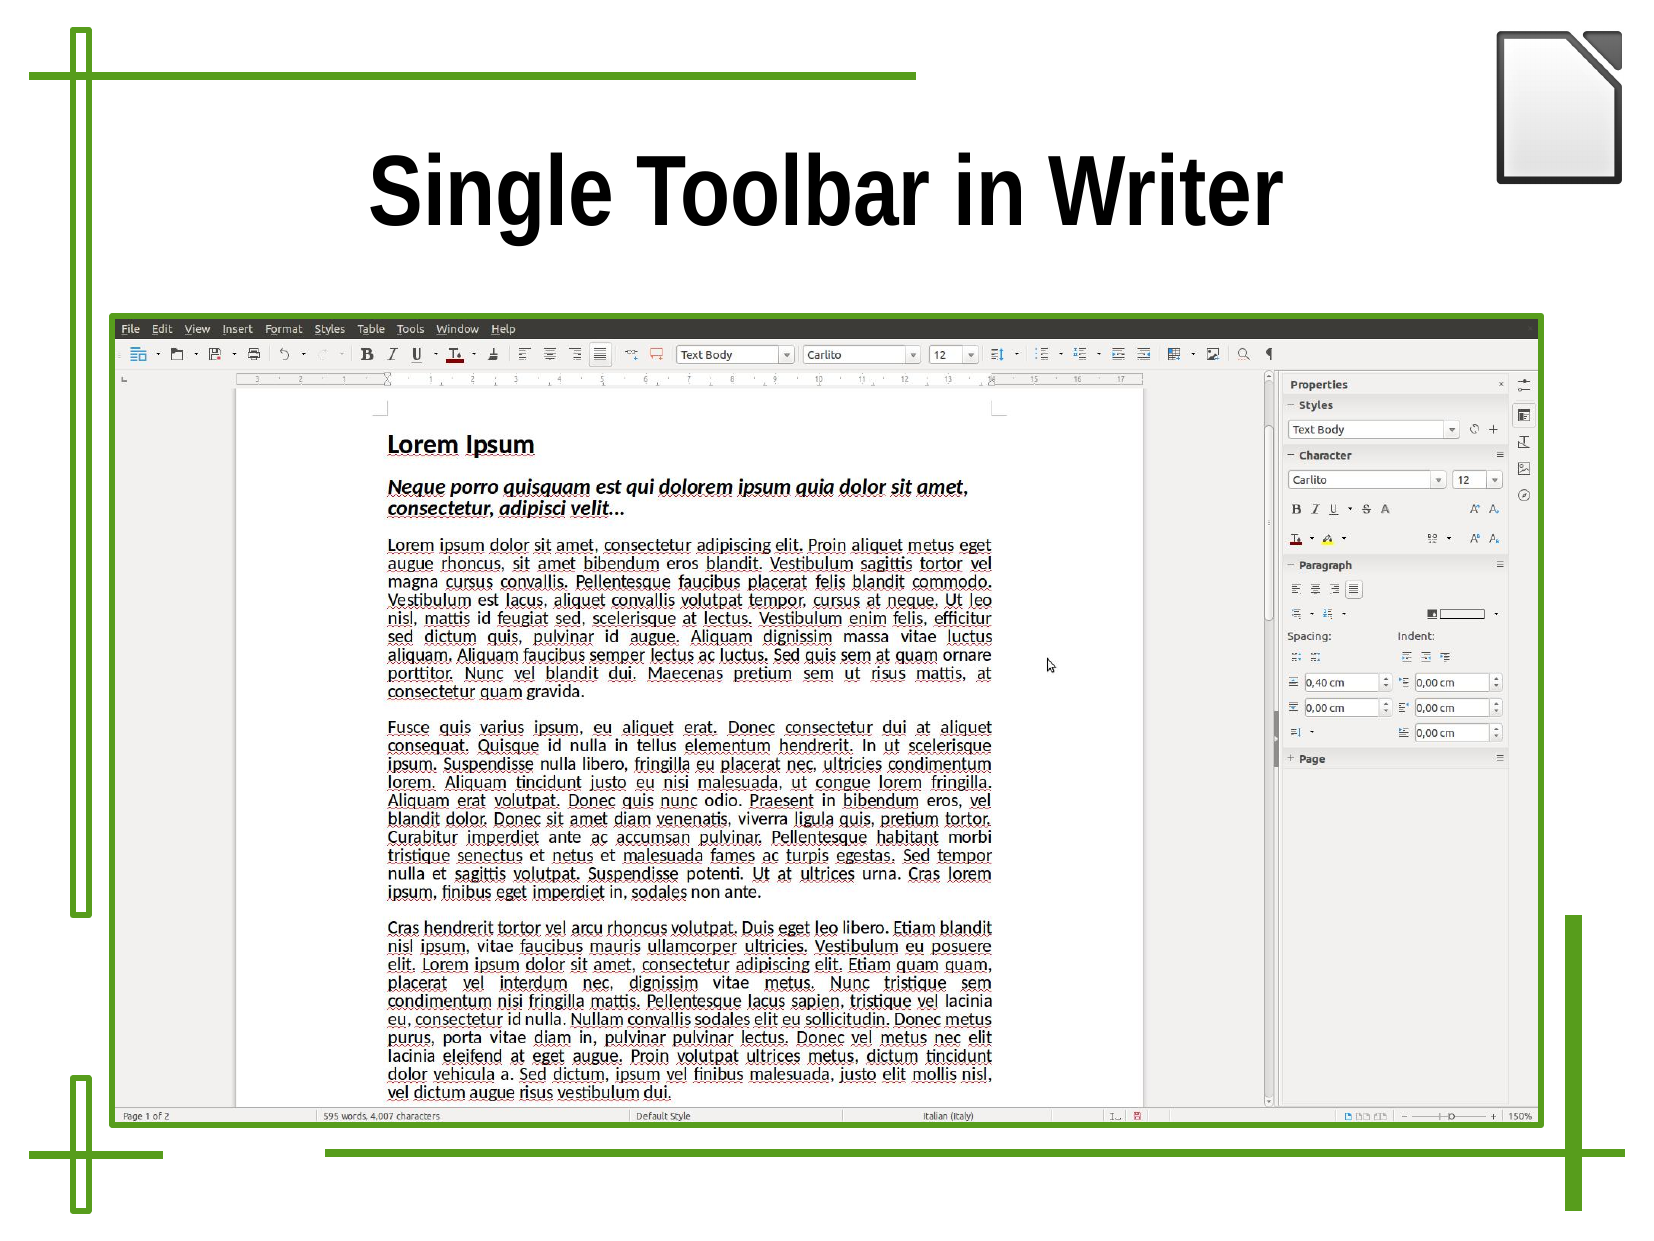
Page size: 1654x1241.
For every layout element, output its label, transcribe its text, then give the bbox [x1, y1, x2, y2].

picture [115, 318, 1539, 1123]
title Single Toolbar in Writer [118, 118, 1536, 260]
picture [1494, 29, 1624, 186]
